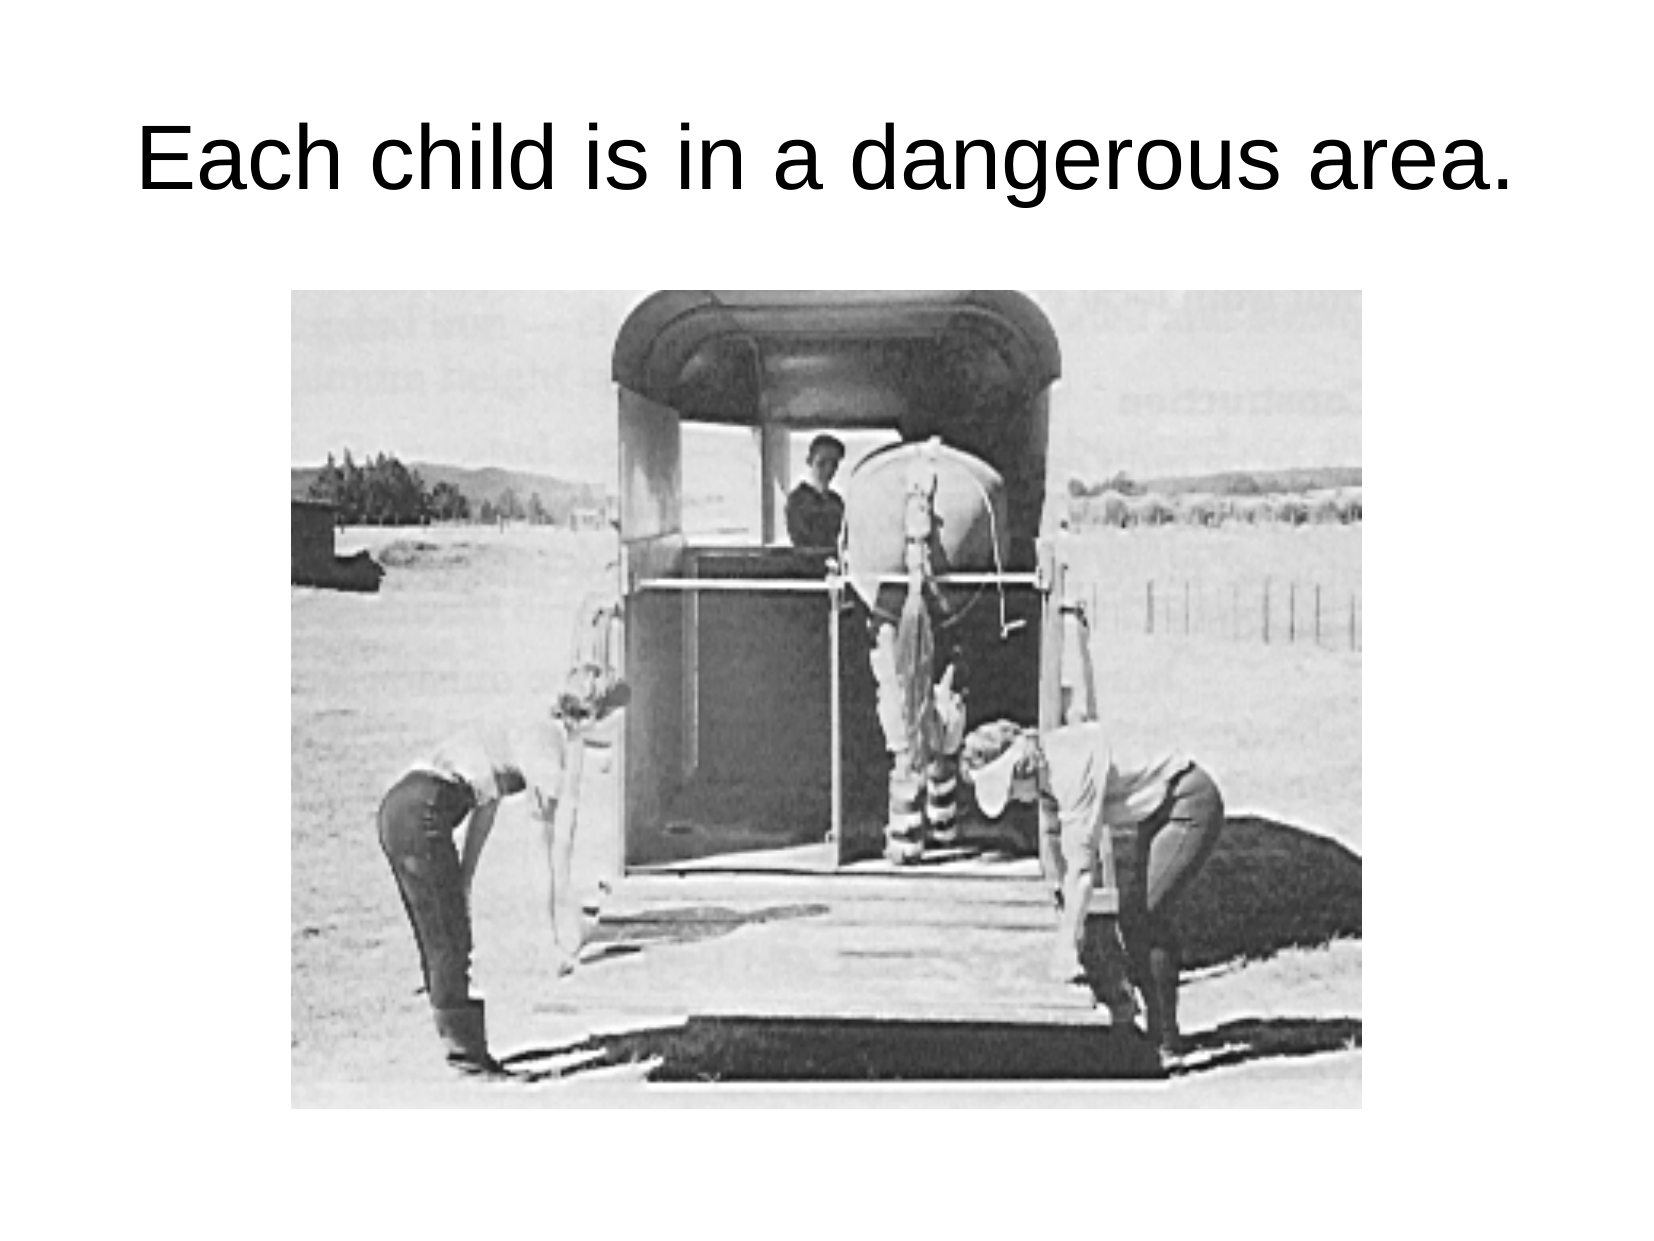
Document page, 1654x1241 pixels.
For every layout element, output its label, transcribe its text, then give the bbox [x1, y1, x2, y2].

picture [291, 290, 1362, 1109]
title Each child is in a dangerous area. [82, 49, 1571, 257]
